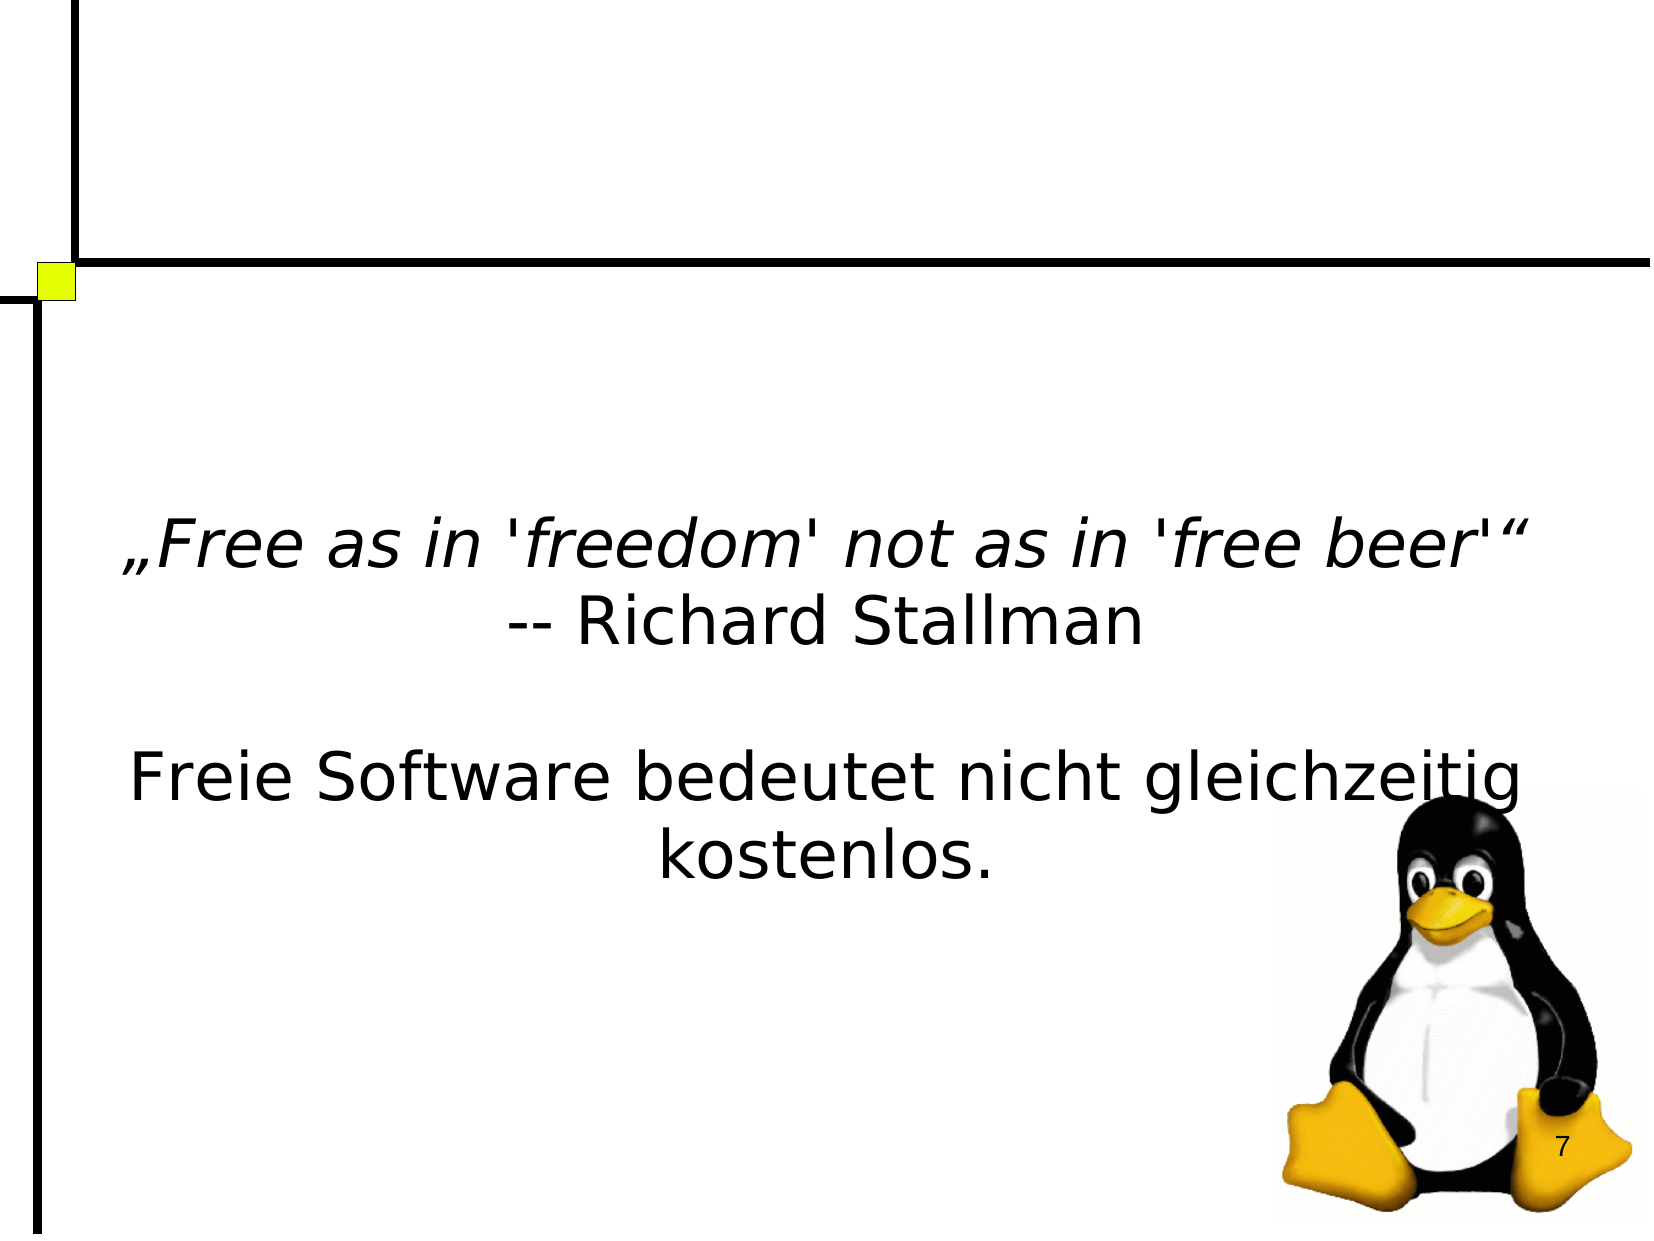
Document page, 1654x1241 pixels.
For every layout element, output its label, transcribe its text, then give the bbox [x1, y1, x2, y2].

subtitle „Free as in 'freedom' not as in 'free beer'“ -- Richard Stallman Freie Software bedeutet nicht gleichzeitig kostenlos. [82, 290, 1571, 1109]
picture [1275, 787, 1642, 1223]
